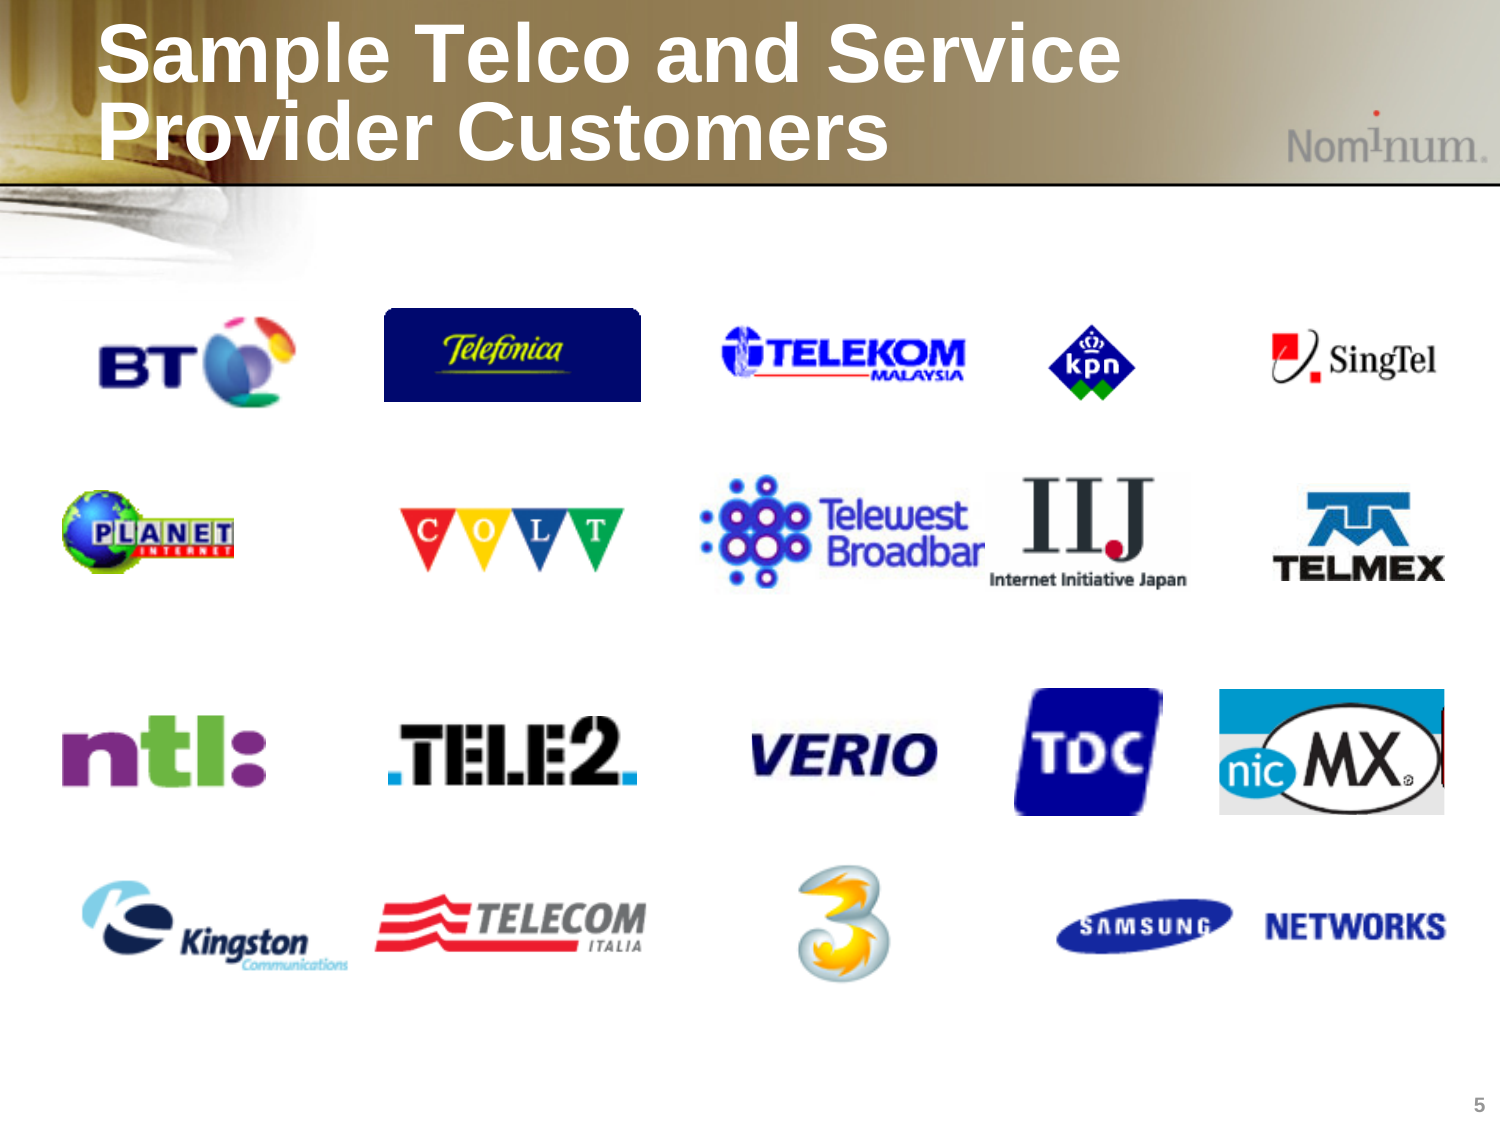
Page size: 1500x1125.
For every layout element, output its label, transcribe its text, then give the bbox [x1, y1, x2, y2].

picture [0, 0, 1500, 1125]
title Sample Telco and Service Provider Customers [81, 1, 1210, 191]
